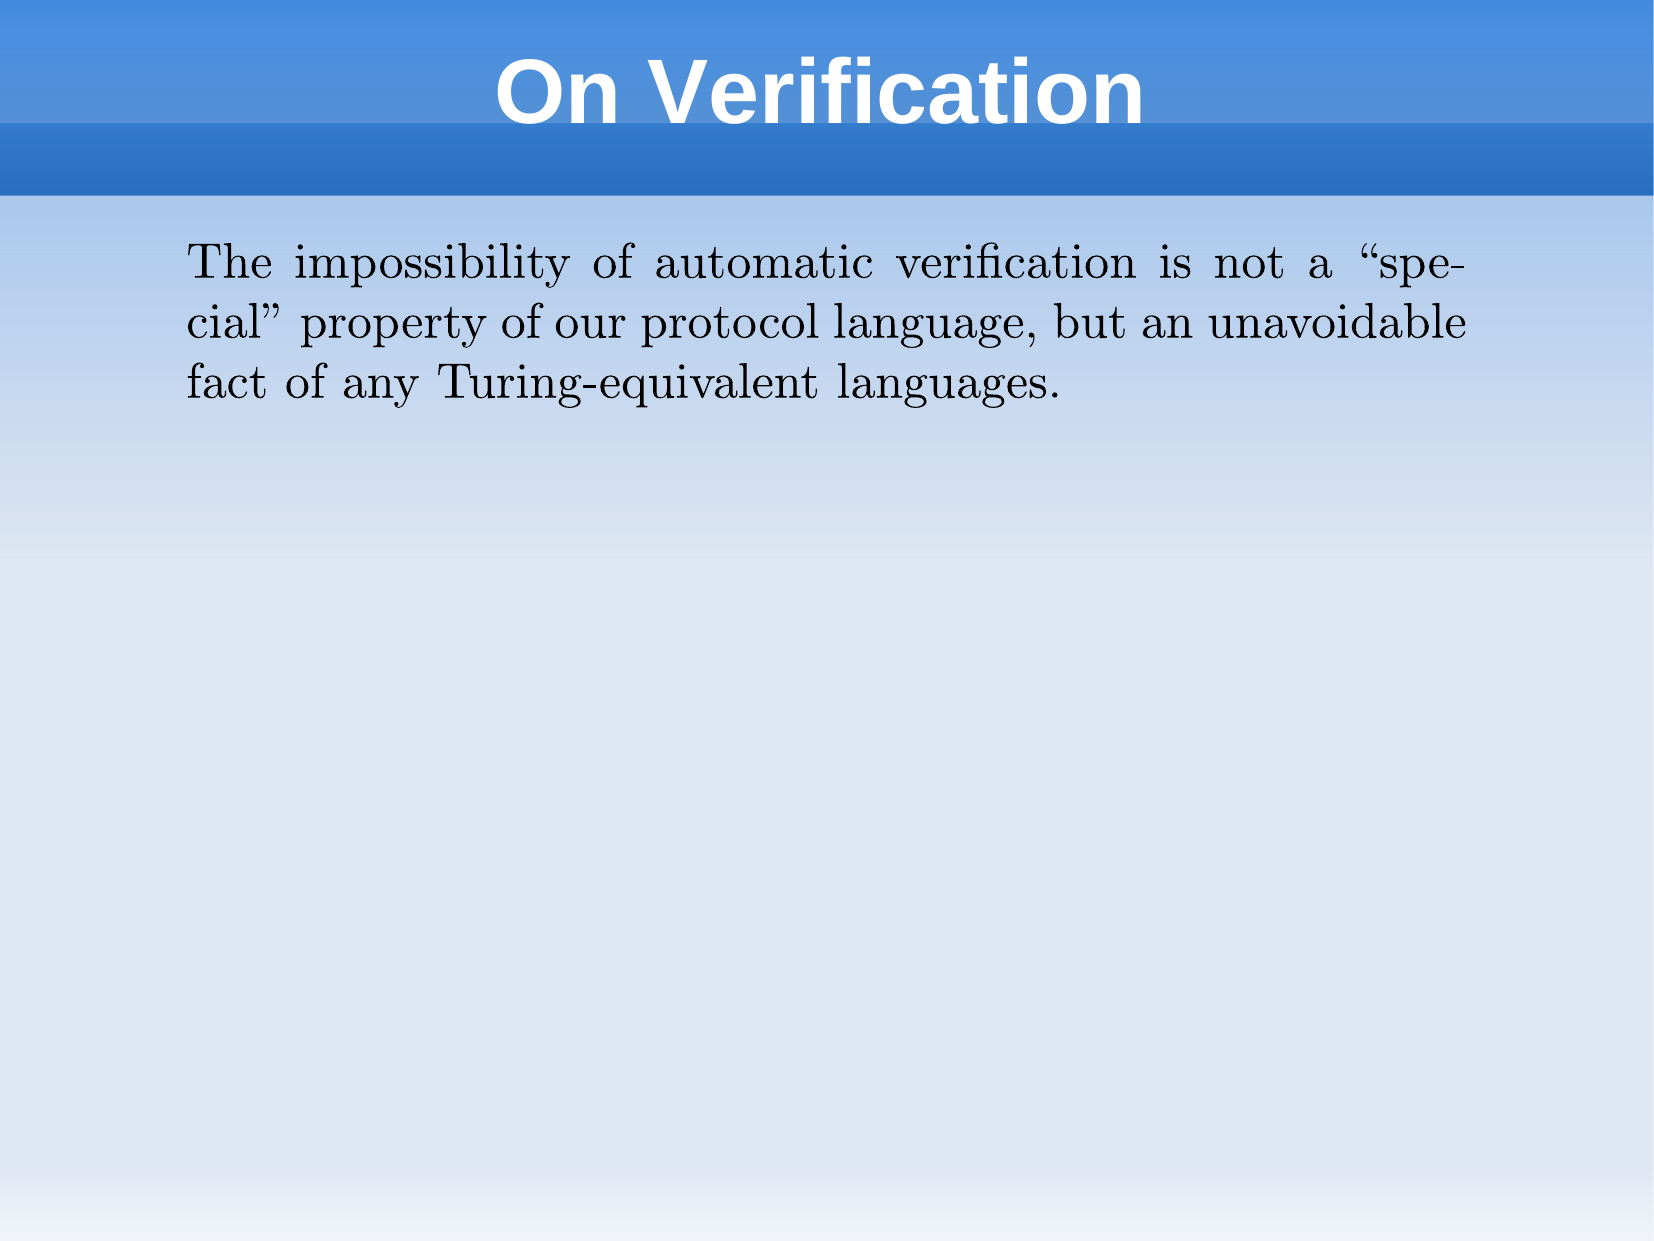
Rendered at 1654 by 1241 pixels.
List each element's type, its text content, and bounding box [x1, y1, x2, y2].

picture [0, 0, 1654, 1241]
title On Verification [76, 0, 1565, 188]
